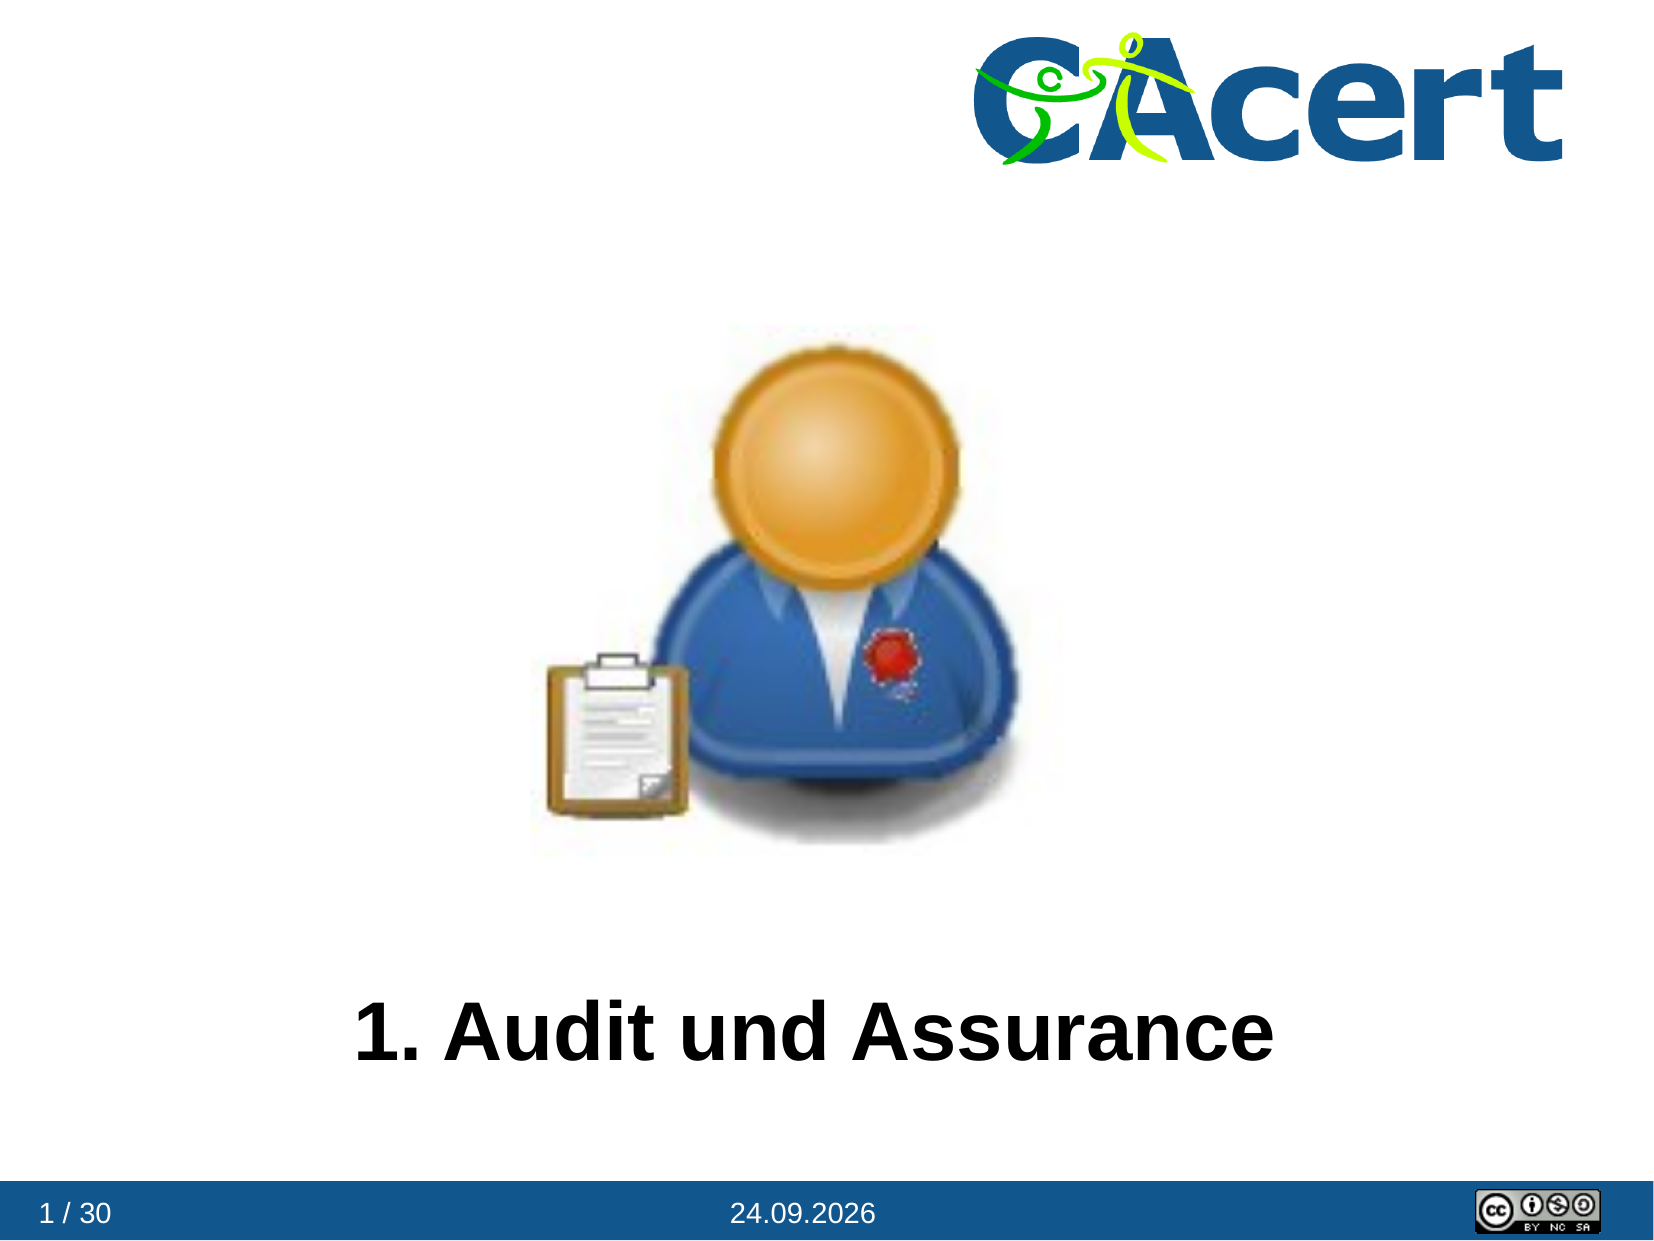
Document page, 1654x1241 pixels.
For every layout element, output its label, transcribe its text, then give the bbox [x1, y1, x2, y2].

picture [972, 30, 1564, 166]
title 1. Audit und Assurance [70, 941, 1560, 1123]
picture [530, 324, 1063, 857]
picture [1475, 1189, 1601, 1234]
